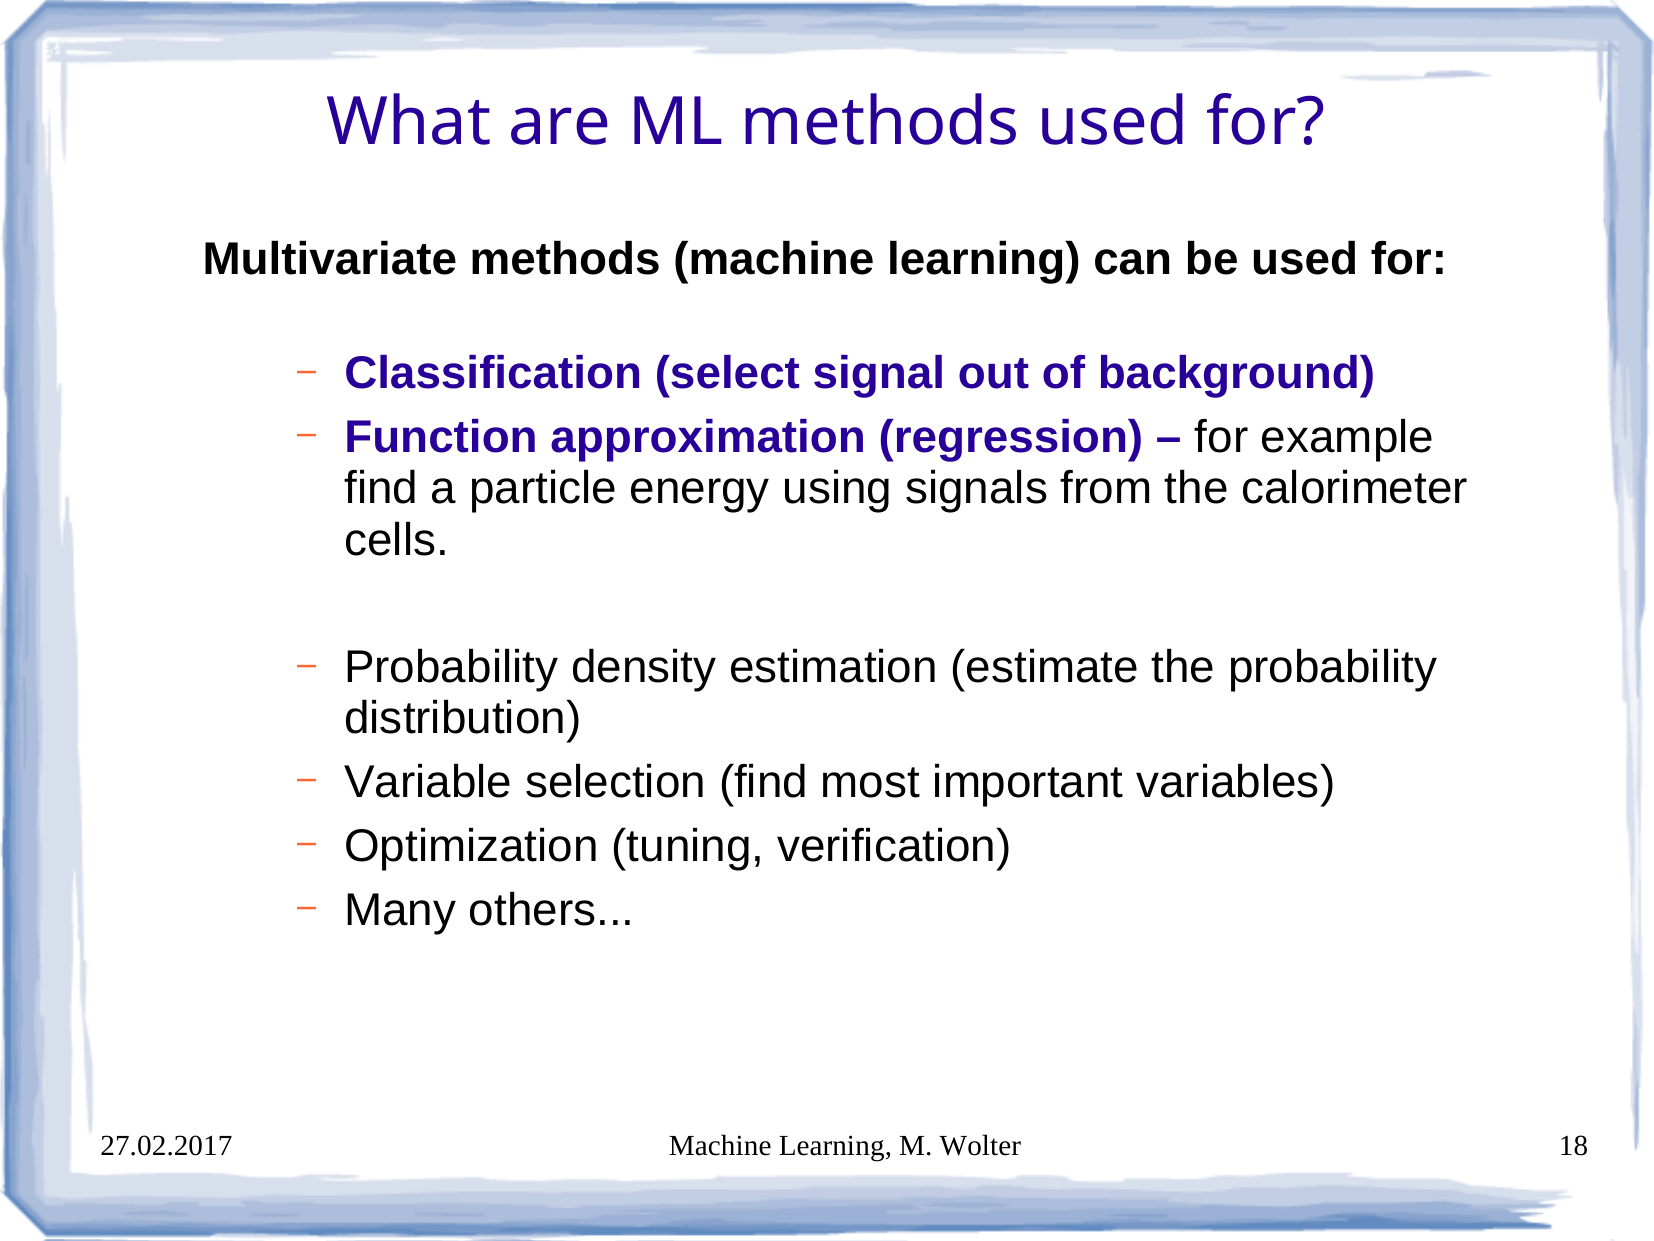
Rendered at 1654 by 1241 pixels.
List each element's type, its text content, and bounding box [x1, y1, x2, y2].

list Multivariate methods (machine learning) can be used for: Classification (select signal out of background) Function approximation (regression) – for example find a particle energy using signals from the calorimeter cells. Probability density estimation (estimate the probability distribution) Variable selection (find most important variables) Optimization (tuning, verification) Many others... [187, 225, 1531, 1070]
title What are ML methods used for? [82, 41, 1571, 196]
picture [0, 0, 1654, 1241]
